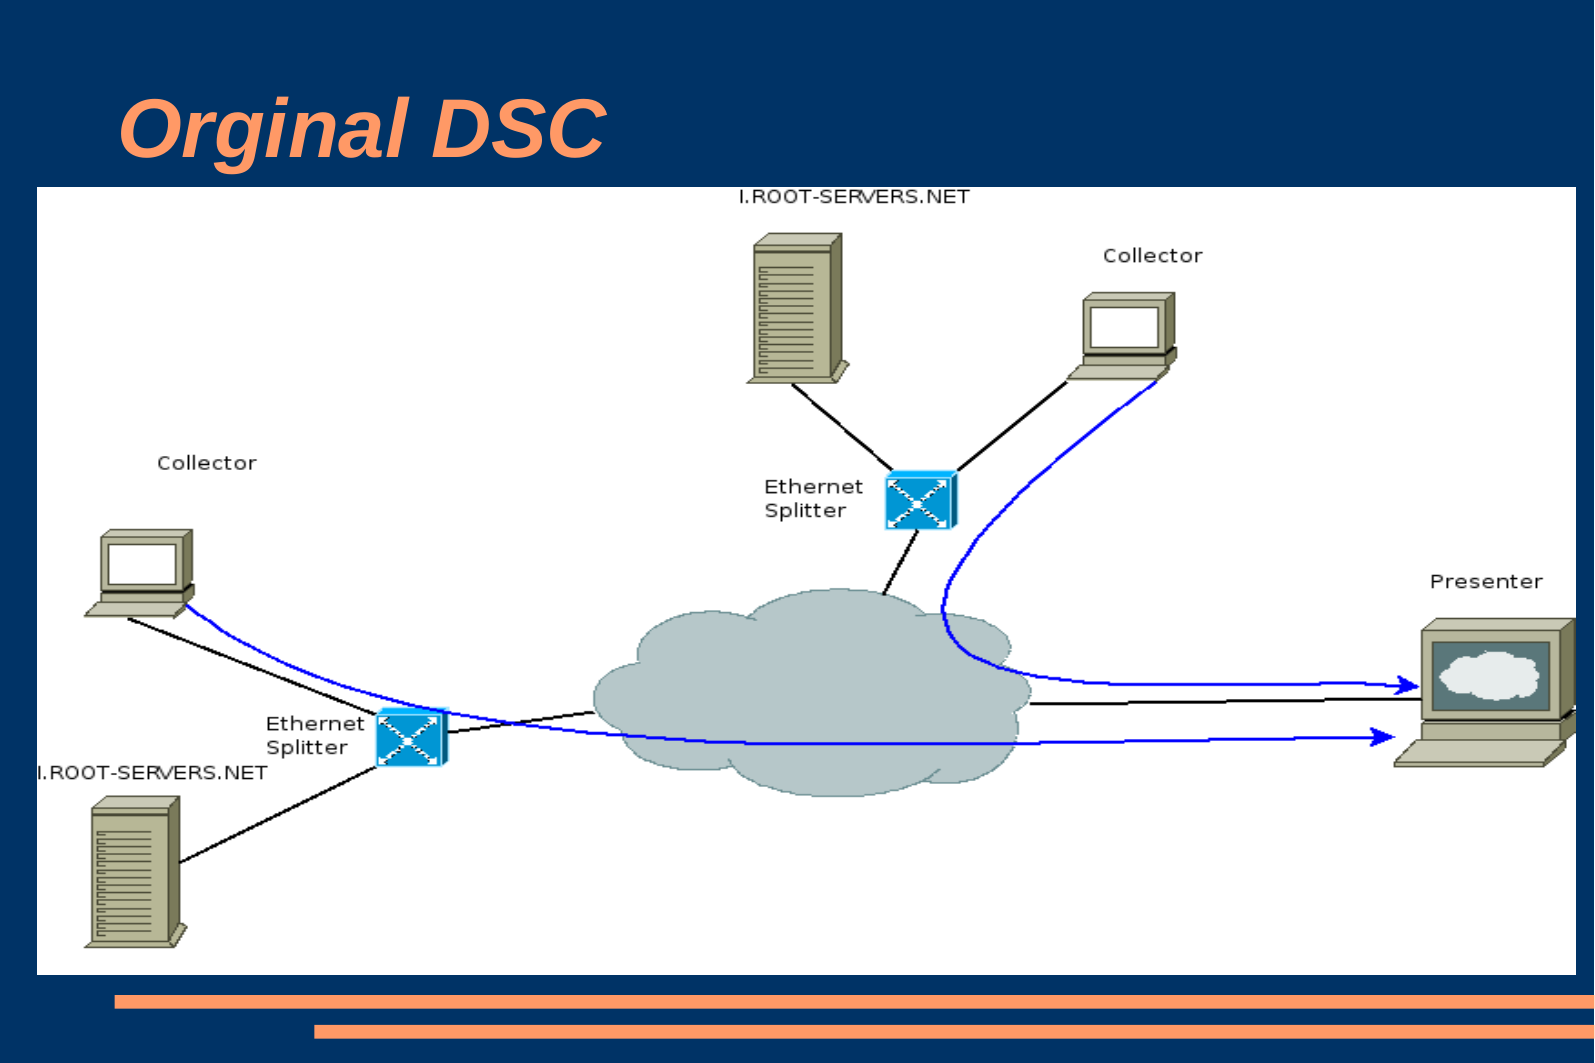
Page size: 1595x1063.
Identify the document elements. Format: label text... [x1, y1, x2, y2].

picture [37, 187, 1576, 976]
title Orginal DSC [117, 39, 1479, 187]
